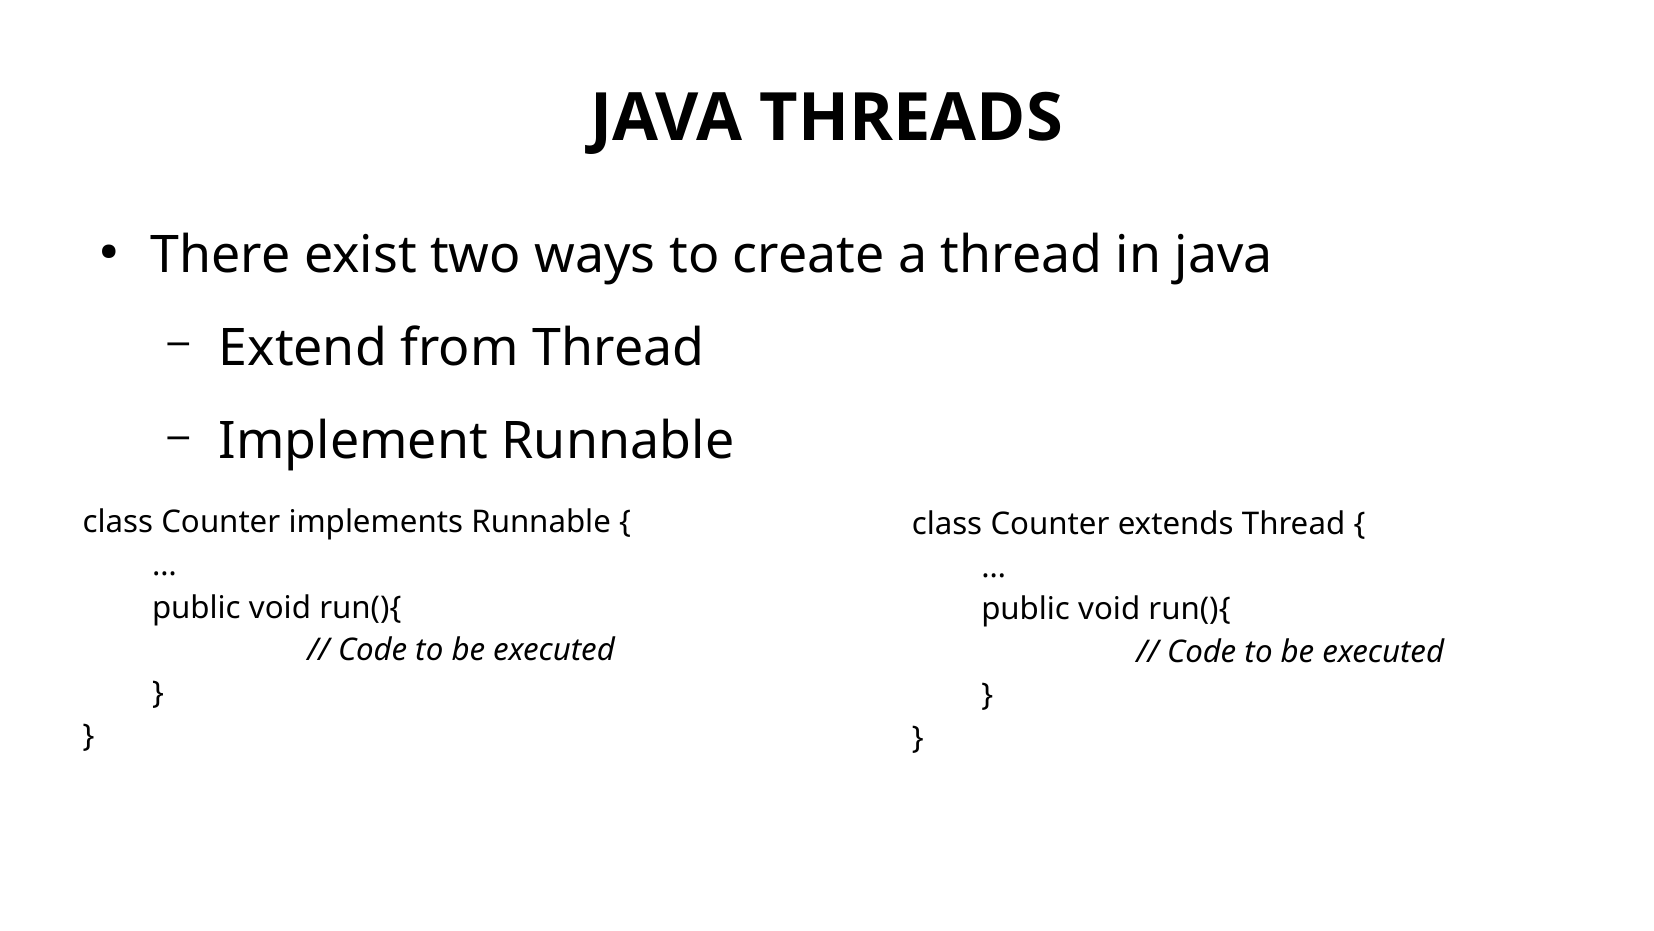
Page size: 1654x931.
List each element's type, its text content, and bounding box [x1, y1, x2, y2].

title JAVA THREADS [82, 36, 1571, 193]
list There exist two ways to create a thread in java Extend from Thread Implement Runnable [82, 217, 1571, 475]
list class Counter implements Runnable { … public void run(){ // Code to be executed } } [82, 499, 809, 757]
list class Counter extends Thread { … public void run(){ // Code to be executed } } [845, 500, 1572, 759]
